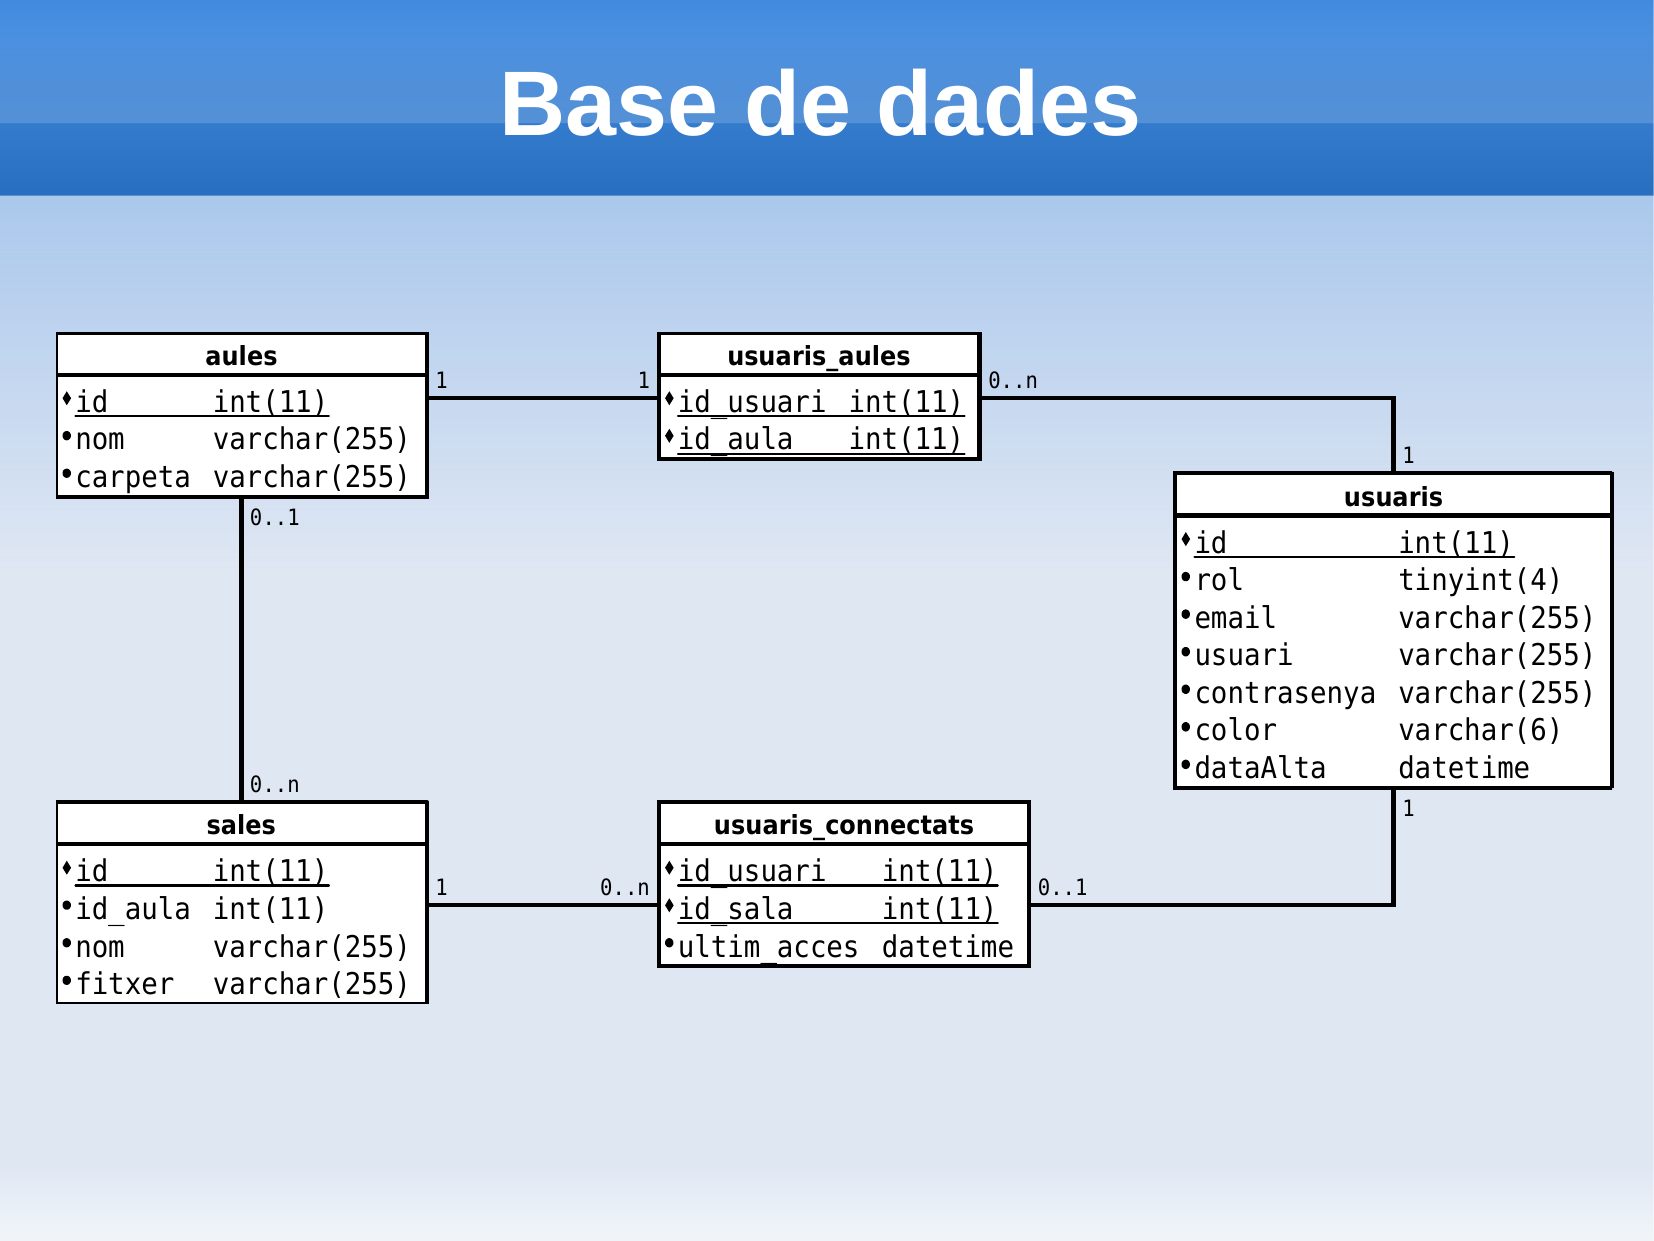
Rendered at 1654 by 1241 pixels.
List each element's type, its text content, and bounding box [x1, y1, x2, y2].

picture [0, 0, 1654, 1241]
title Base de dades [76, 0, 1565, 208]
